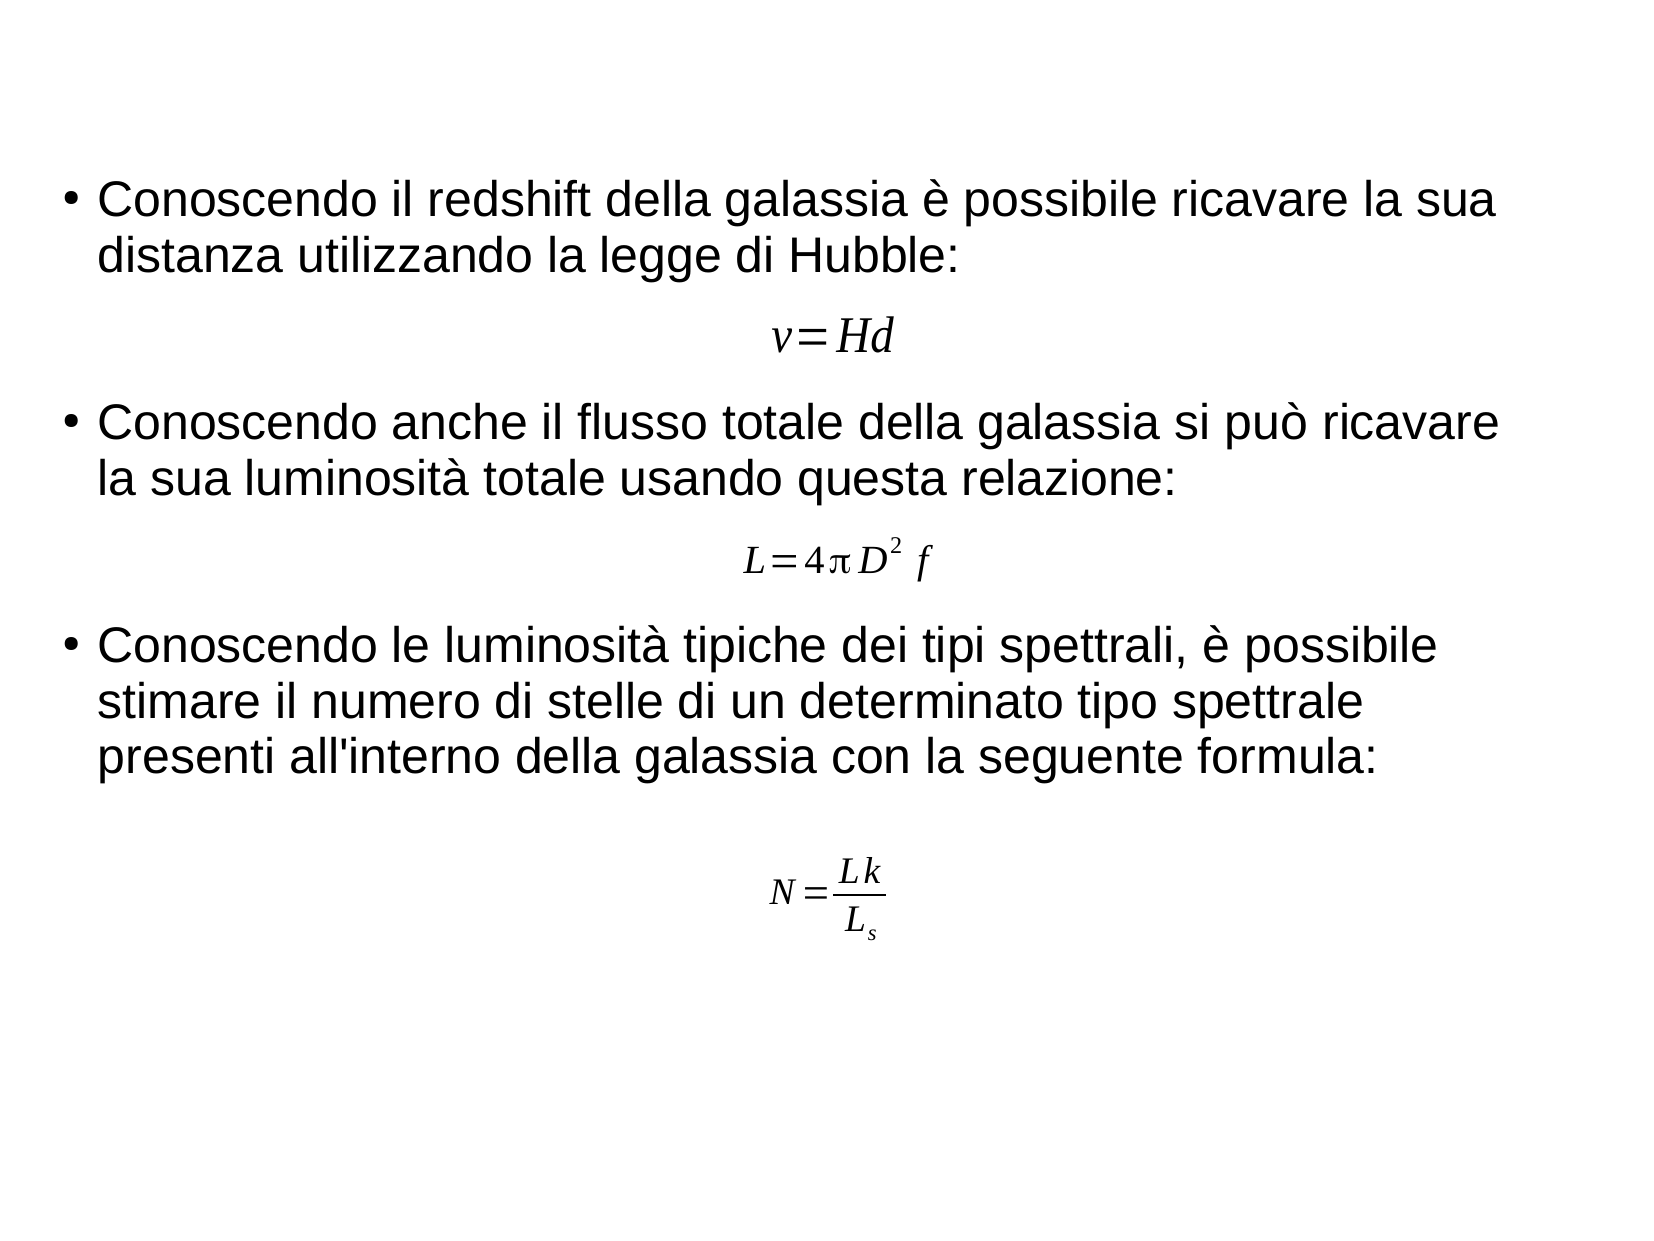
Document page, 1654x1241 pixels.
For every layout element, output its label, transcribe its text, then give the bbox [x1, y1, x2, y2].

chart [732, 531, 948, 582]
chart [757, 850, 898, 945]
subtitle Conoscendo il redshift della galassia è possibile ricavare la sua distanza utilizzando la legge di Hubble: Conoscendo anche il flusso totale della galassia si può ricavare la sua luminosità totale usando questa relazione: Conoscendo le luminosità tipiche dei tipi spettrali, è possibile stimare il numero di stelle di un determinato tipo spettrale presenti all'interno della galassia con la seguente formula: [62, 59, 1551, 1119]
chart [758, 307, 910, 365]
